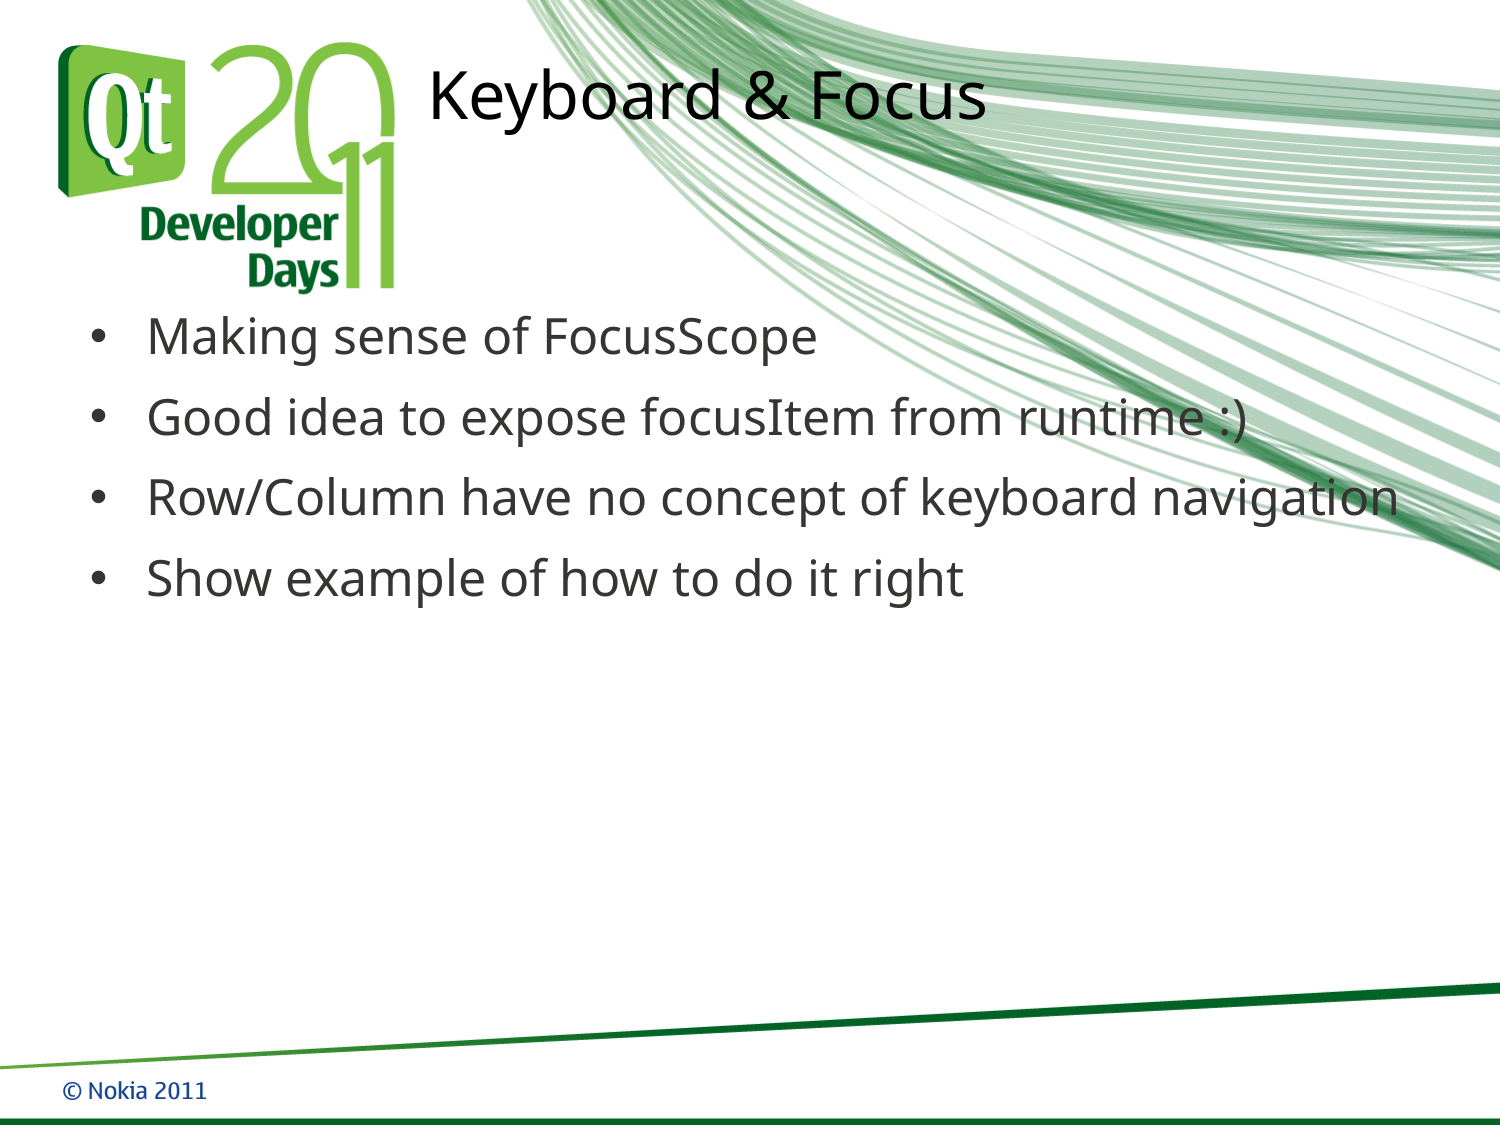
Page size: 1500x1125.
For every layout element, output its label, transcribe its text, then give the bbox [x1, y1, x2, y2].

picture [0, 0, 1500, 1125]
title Keyboard & Focus [262, 0, 1300, 188]
list Making sense of FocusScope Good idea to expose focusItem from runtime :) Row/Column have no concept of keyboard navigation Show example of how to do it right [75, 212, 1426, 955]
